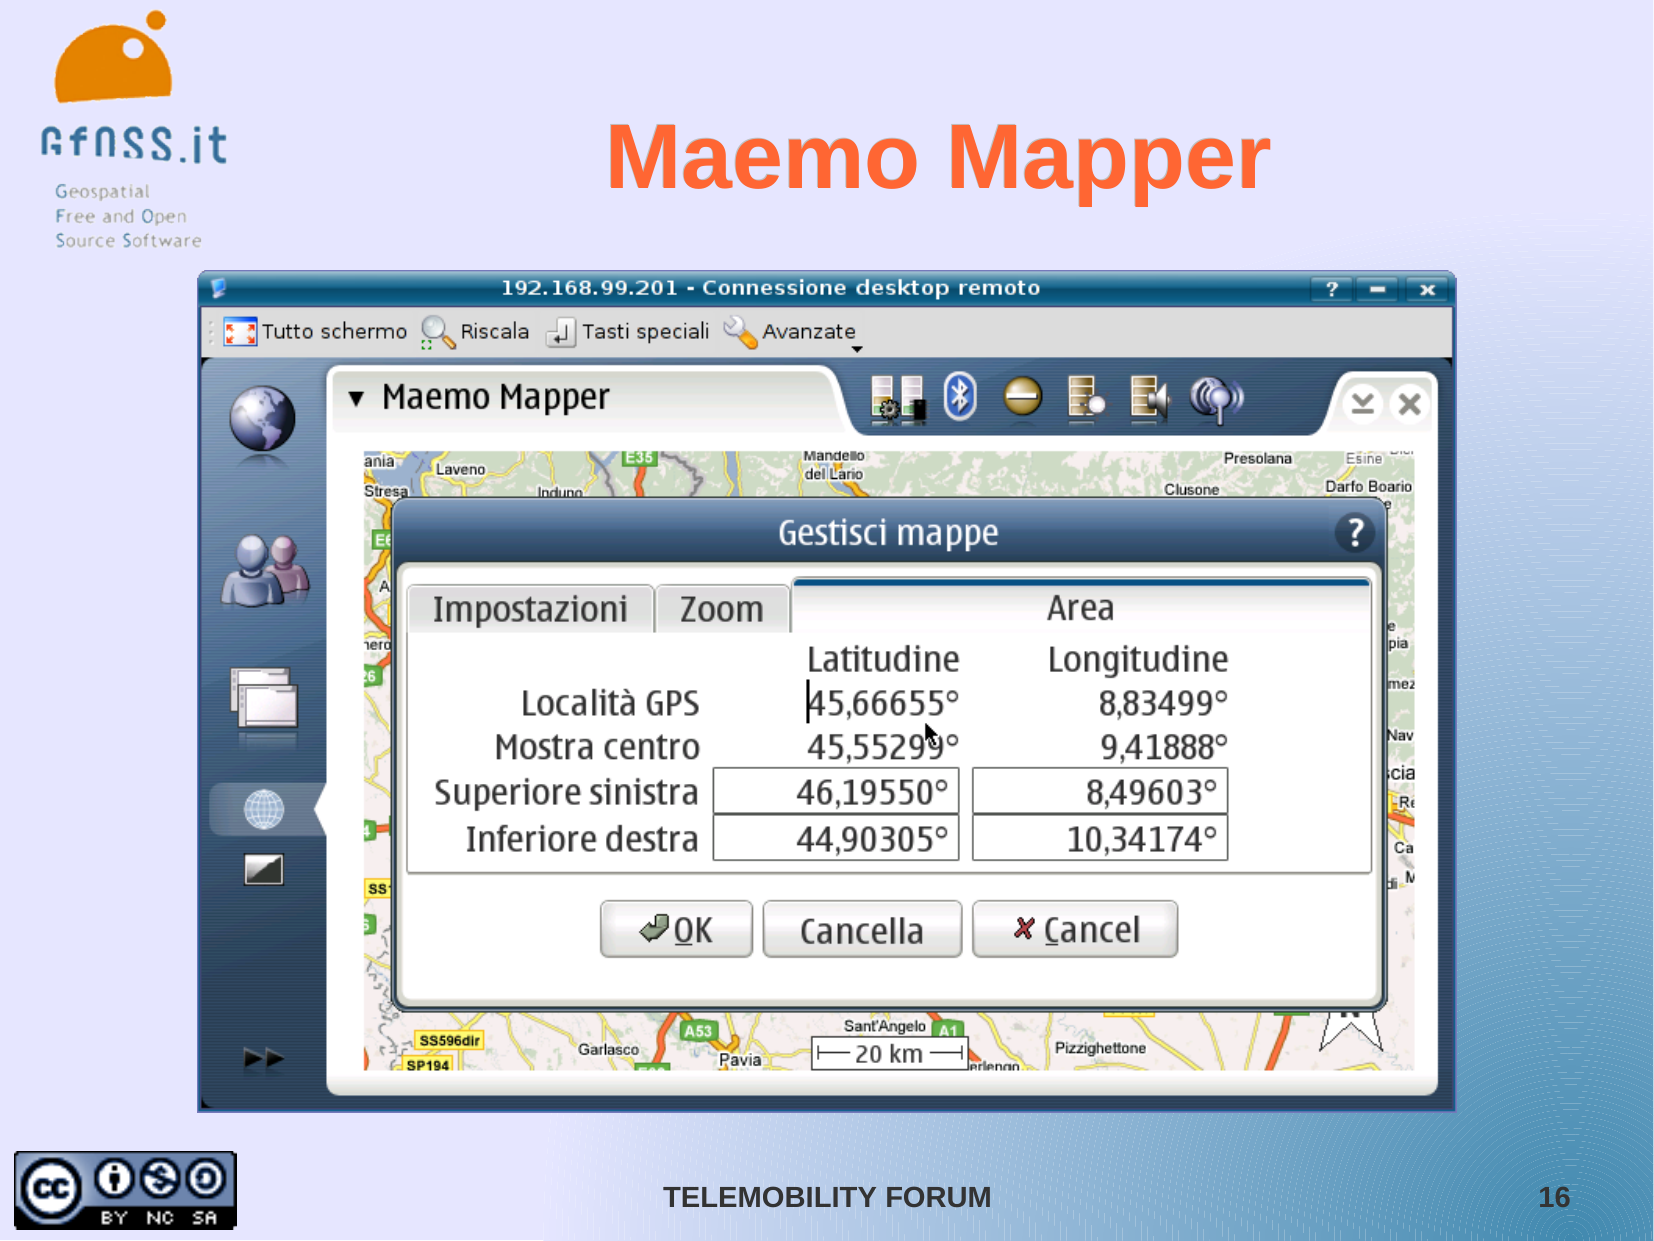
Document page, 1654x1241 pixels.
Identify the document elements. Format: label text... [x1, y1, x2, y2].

picture [0, 1, 254, 266]
picture [14, 1151, 237, 1230]
picture [197, 270, 1457, 1113]
title Maemo Mapper [289, 60, 1589, 253]
